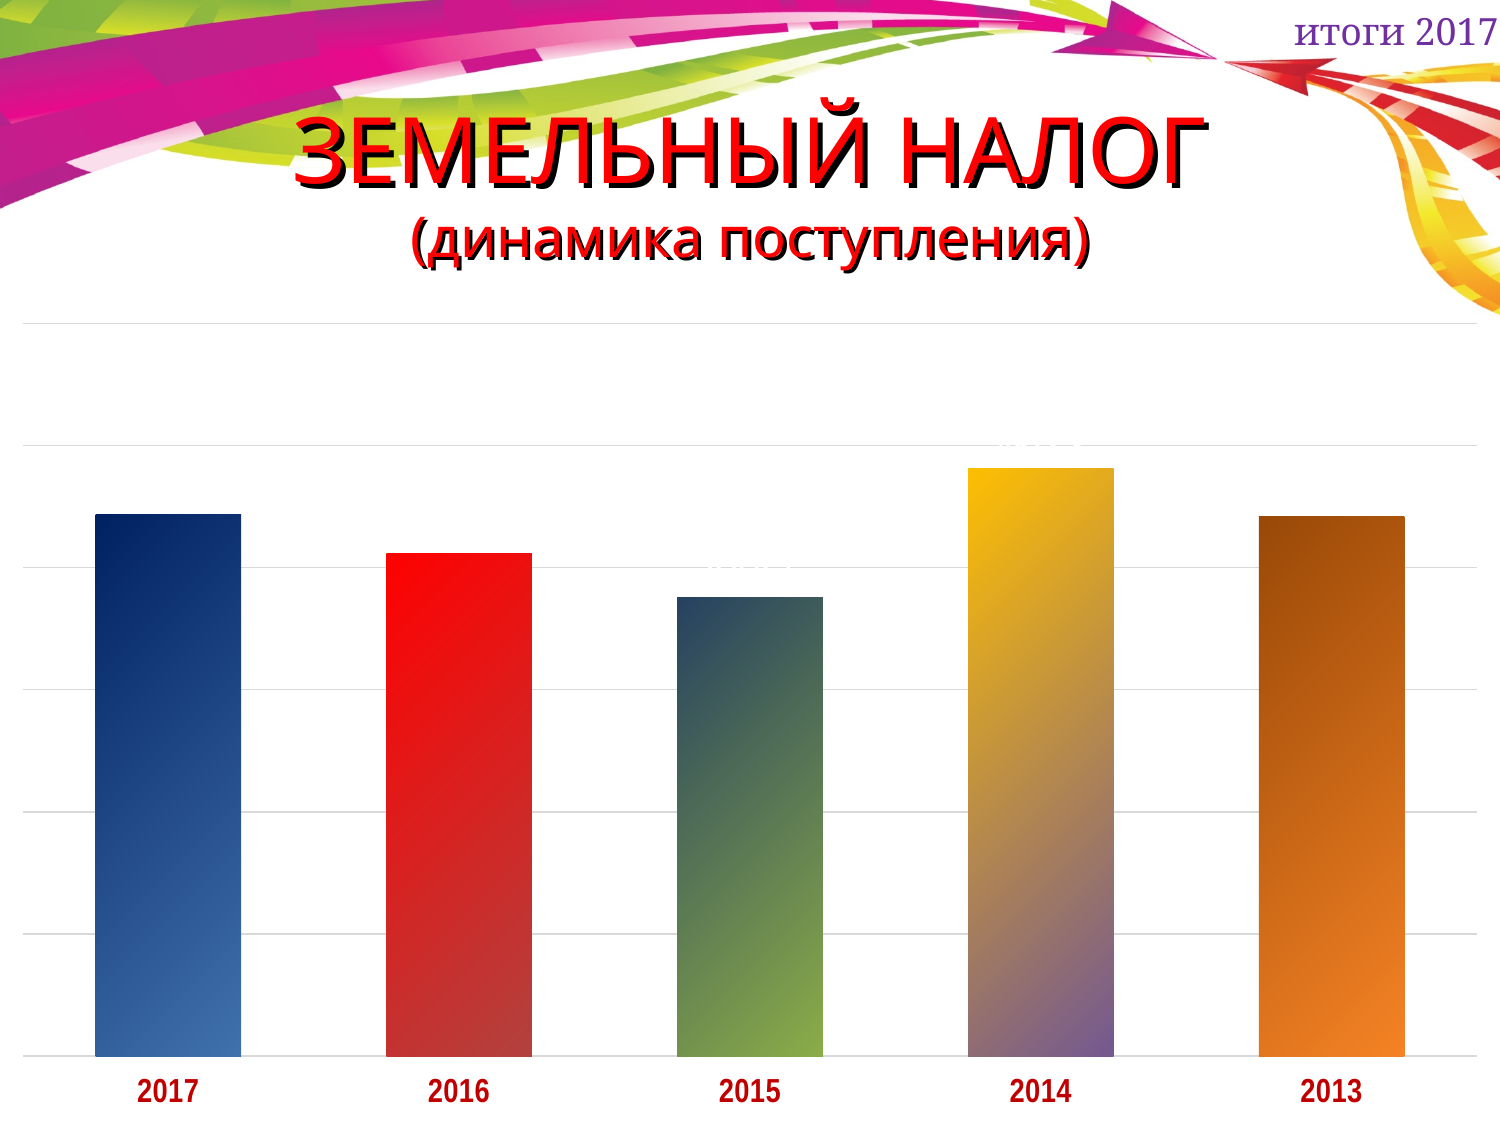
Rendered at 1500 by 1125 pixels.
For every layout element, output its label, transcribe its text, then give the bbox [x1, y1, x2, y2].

text_box итоги 2017 [1279, 0, 1500, 61]
title ЗЕМЕЛЬНЫЙ НАЛОГ (динамика поступления) [0, 83, 1500, 261]
chart [0, 261, 1500, 1109]
